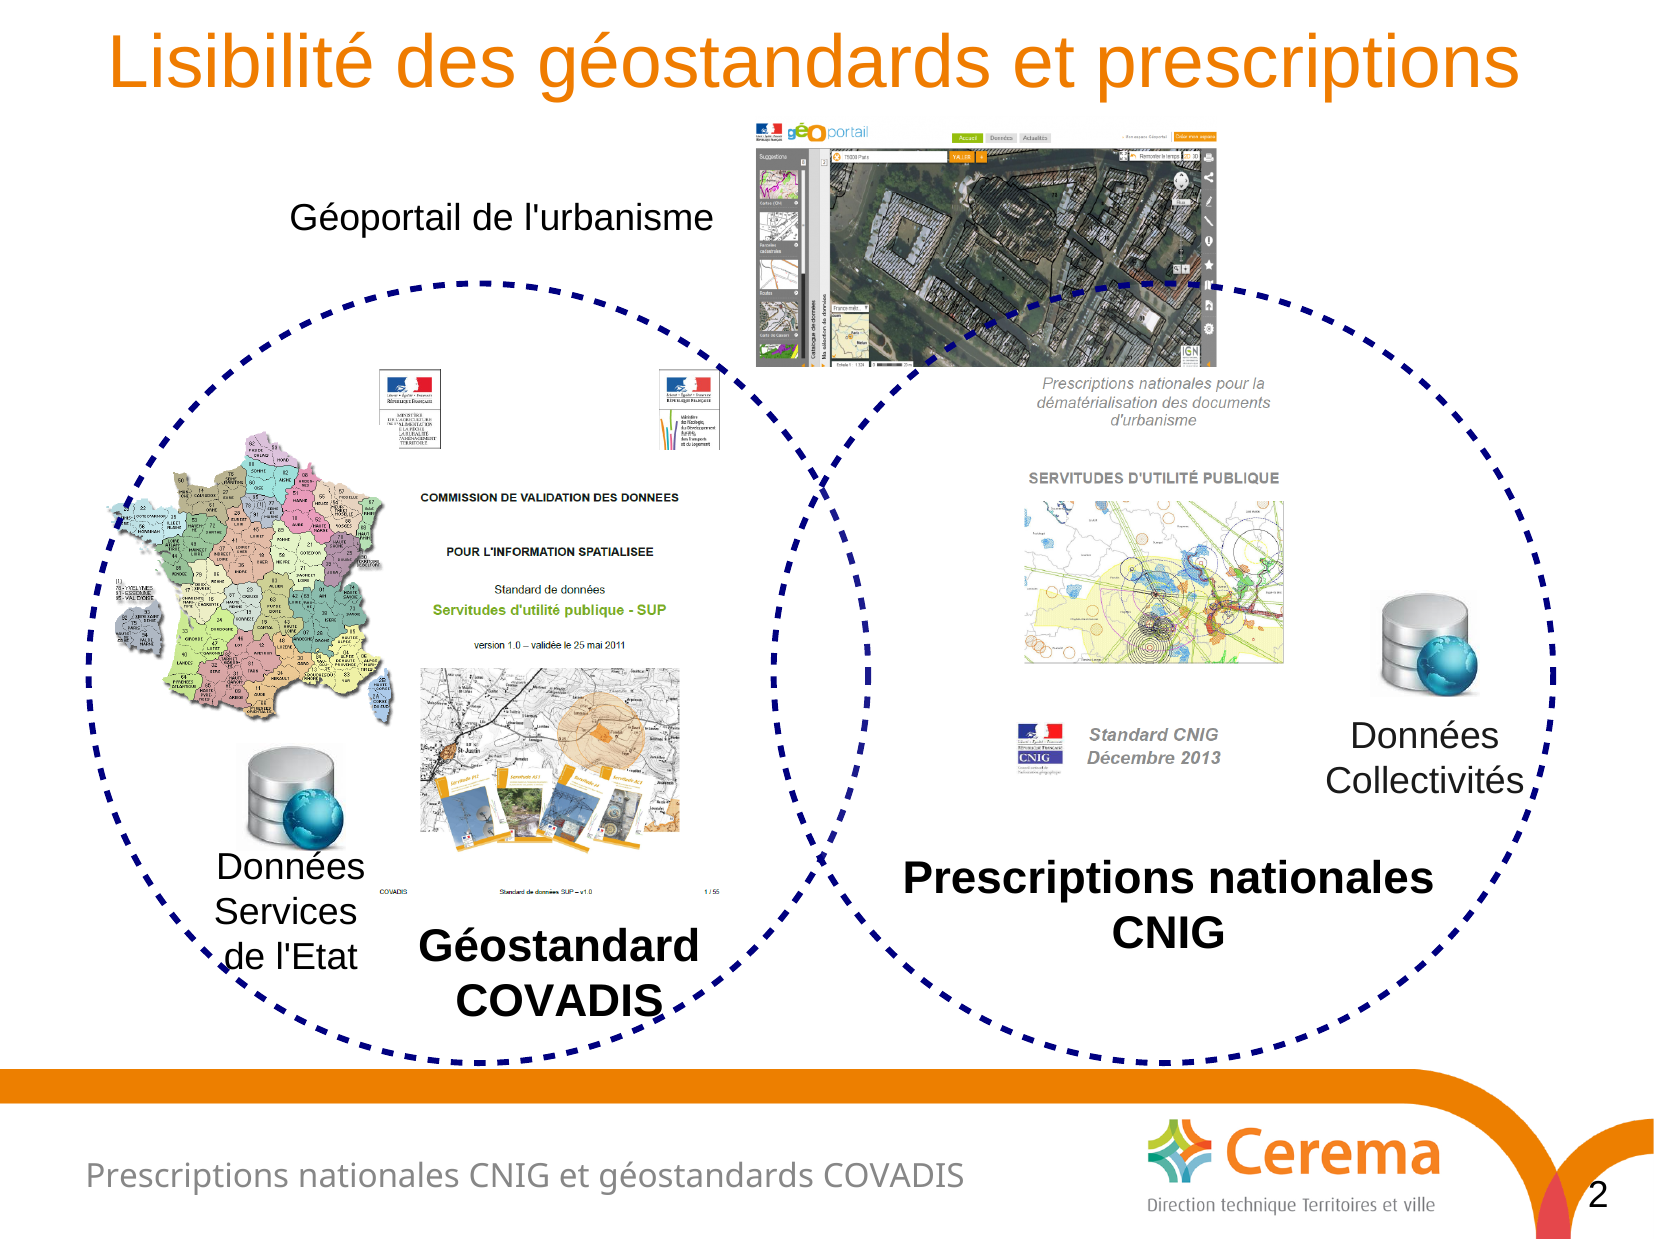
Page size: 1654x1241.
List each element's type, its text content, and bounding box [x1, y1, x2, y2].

picture [755, 116, 1217, 367]
title Lisibilité des géostandards et prescriptions [70, 11, 1560, 105]
picture [686, 342, 754, 396]
text_box Géostandard COVADIS [400, 905, 719, 1036]
picture [236, 743, 346, 851]
picture [100, 425, 177, 575]
picture [0, 1069, 1654, 1239]
text_box [909, 969, 1418, 1064]
text_box Géoportail de l'urbanisme [271, 182, 733, 249]
text_box [88, 283, 1554, 1064]
text_box Prescriptions nationales CNIG [884, 837, 1453, 969]
